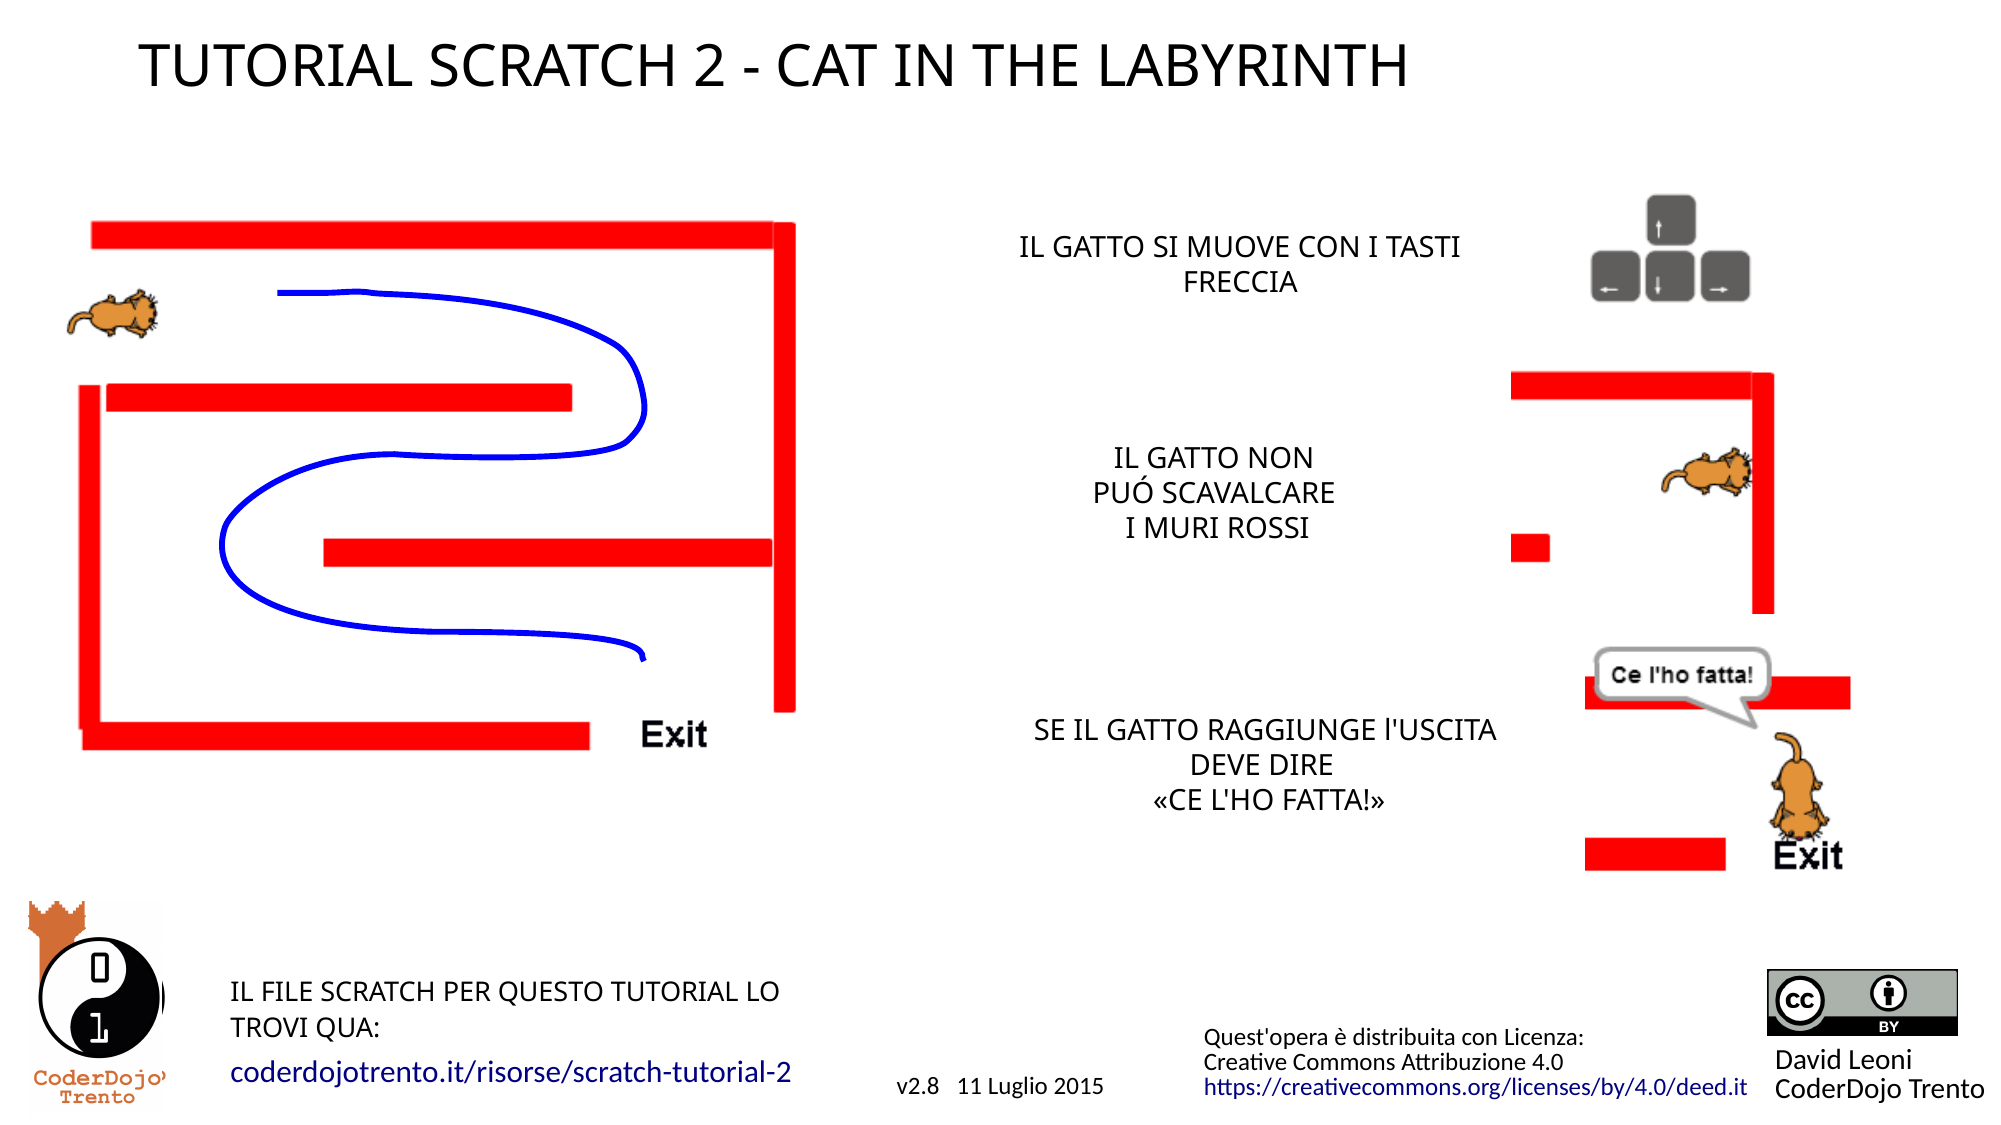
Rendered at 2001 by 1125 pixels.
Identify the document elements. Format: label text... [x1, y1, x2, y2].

picture [1511, 365, 1787, 614]
text_box IL FILE SCRATCH PER QUESTO TUTORIAL LO TROVI QUA: coderdojotrento.it/risorse/scratch-tutorial-2 [215, 964, 861, 1022]
picture [1767, 969, 1958, 1036]
picture [1585, 624, 1859, 876]
picture [28, 901, 167, 1118]
text_box SE IL GATTO RAGGIUNGE l'USCITA DEVE DIRE «CE L'HO FATTA!» [996, 703, 1535, 824]
picture [58, 213, 807, 763]
text_box IL GATTO NON PUÓ SCAVALCARE I MURI ROSSI [949, 432, 1487, 552]
text_box v2.8 11 Luglio 2015 [876, 1068, 1160, 1125]
text_box IL GATTO SI MUOVE CON I TASTI FRECCIA [971, 221, 1510, 307]
picture [1584, 168, 1767, 317]
text_box TUTORIAL SCRATCH 2 - CAT IN THE LABYRINTH [123, 20, 1427, 161]
